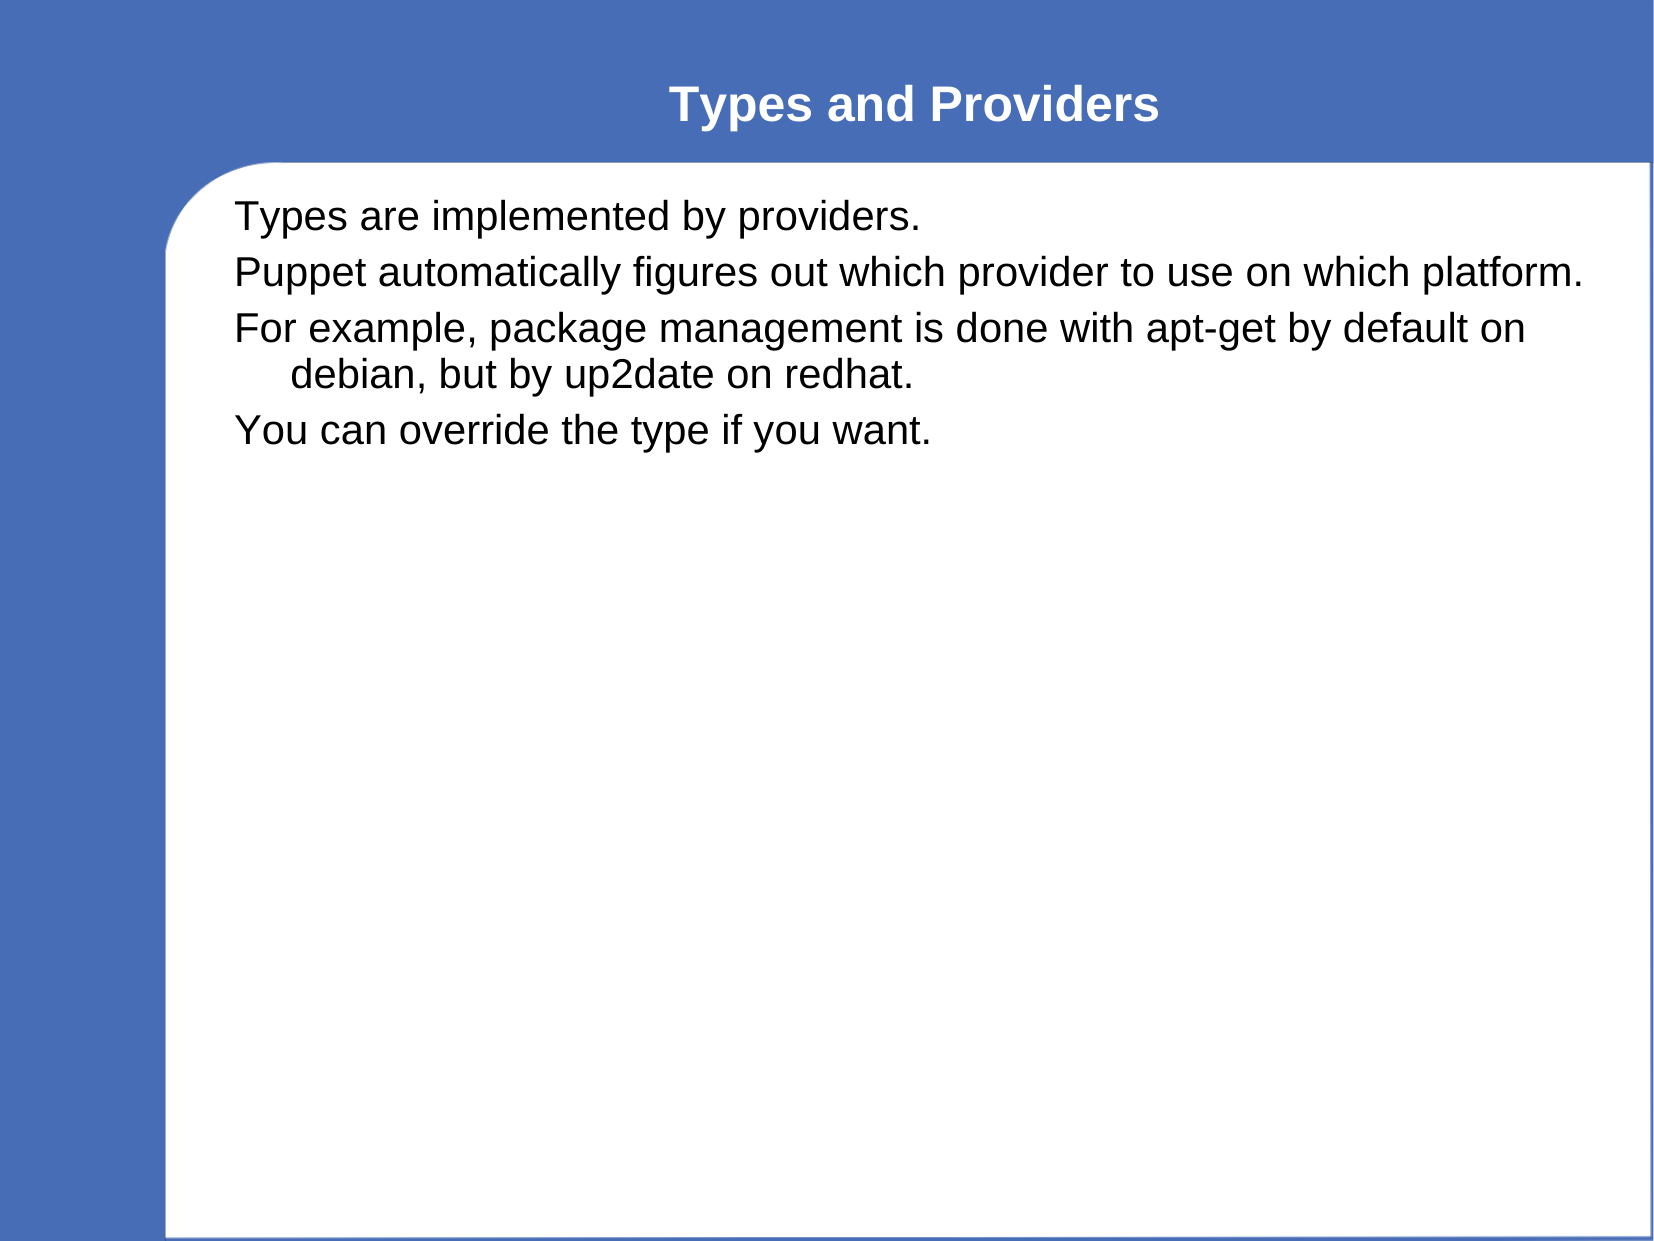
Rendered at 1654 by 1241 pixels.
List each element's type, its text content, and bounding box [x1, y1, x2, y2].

picture [0, 0, 1654, 1241]
title Types and Providers [234, 27, 1595, 181]
list Types are implemented by providers. Puppet automatically figures out which provider to use on which platform. For example, package management is done with apt-get by default on debian, but by up2date on redhat. You can override the type if you want. [234, 192, 1596, 1020]
